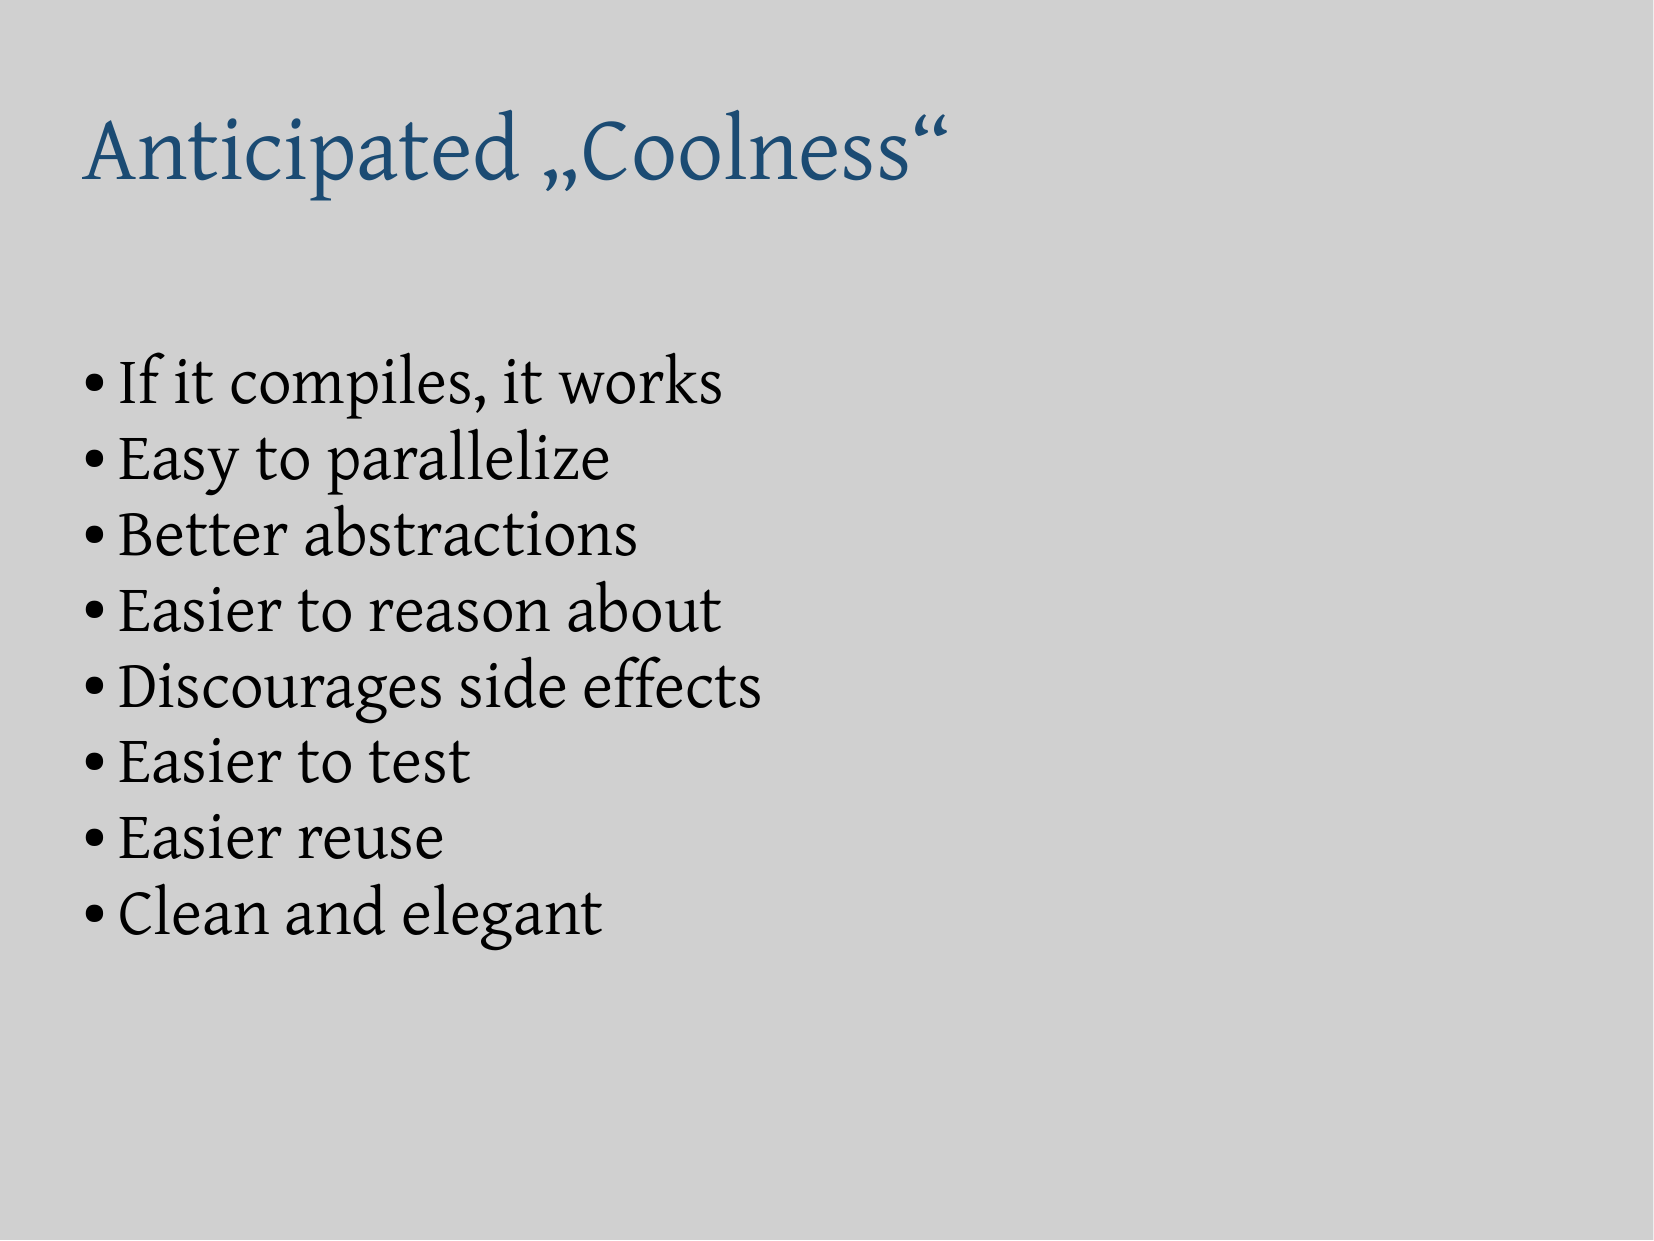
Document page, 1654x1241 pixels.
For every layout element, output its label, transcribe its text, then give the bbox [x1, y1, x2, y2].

subtitle If it compiles, it works Easy to parallelize Better abstractions Easier to reason about Discourages side effects Easier to test Easier reuse Clean and elegant [82, 290, 1571, 1010]
title Anticipated „Coolness“ [82, 49, 1571, 257]
